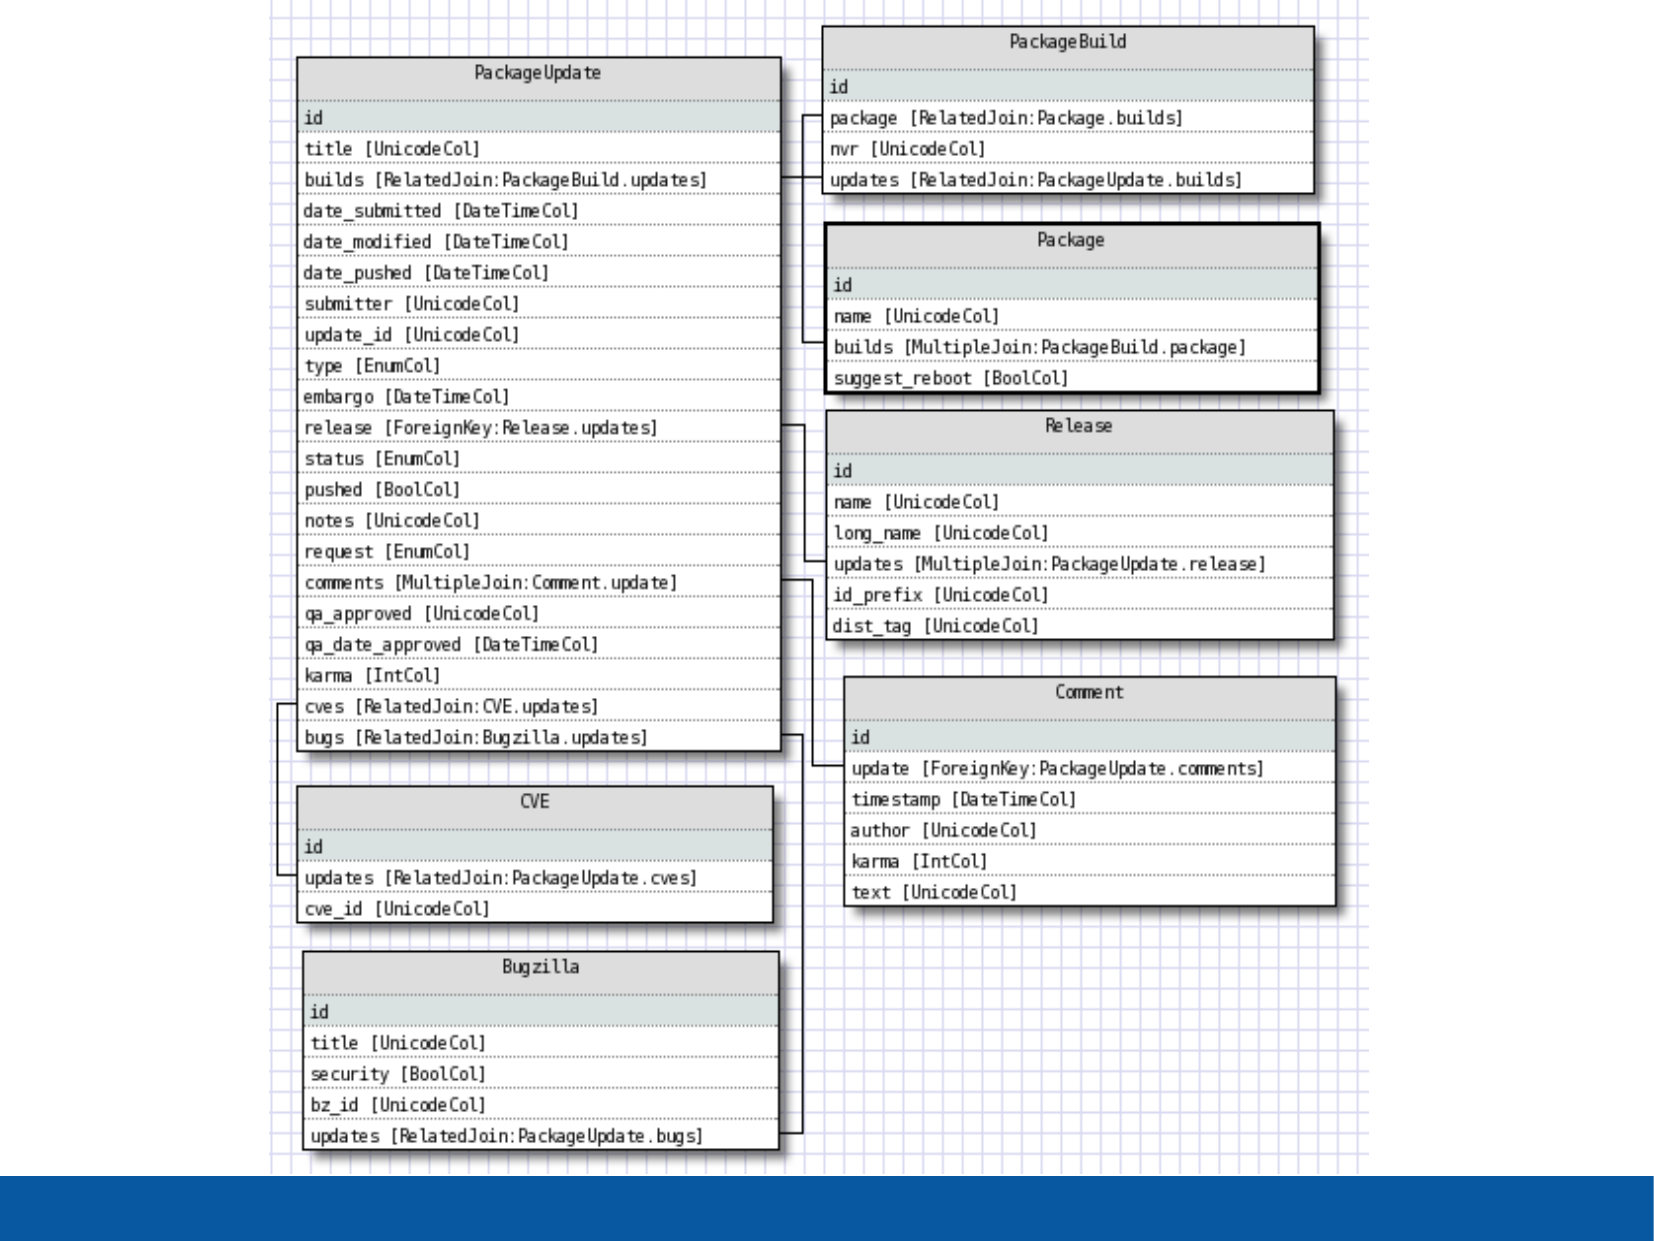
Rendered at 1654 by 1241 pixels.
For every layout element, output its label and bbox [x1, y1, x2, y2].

picture [269, 0, 1369, 1174]
picture [0, 1176, 1654, 1241]
